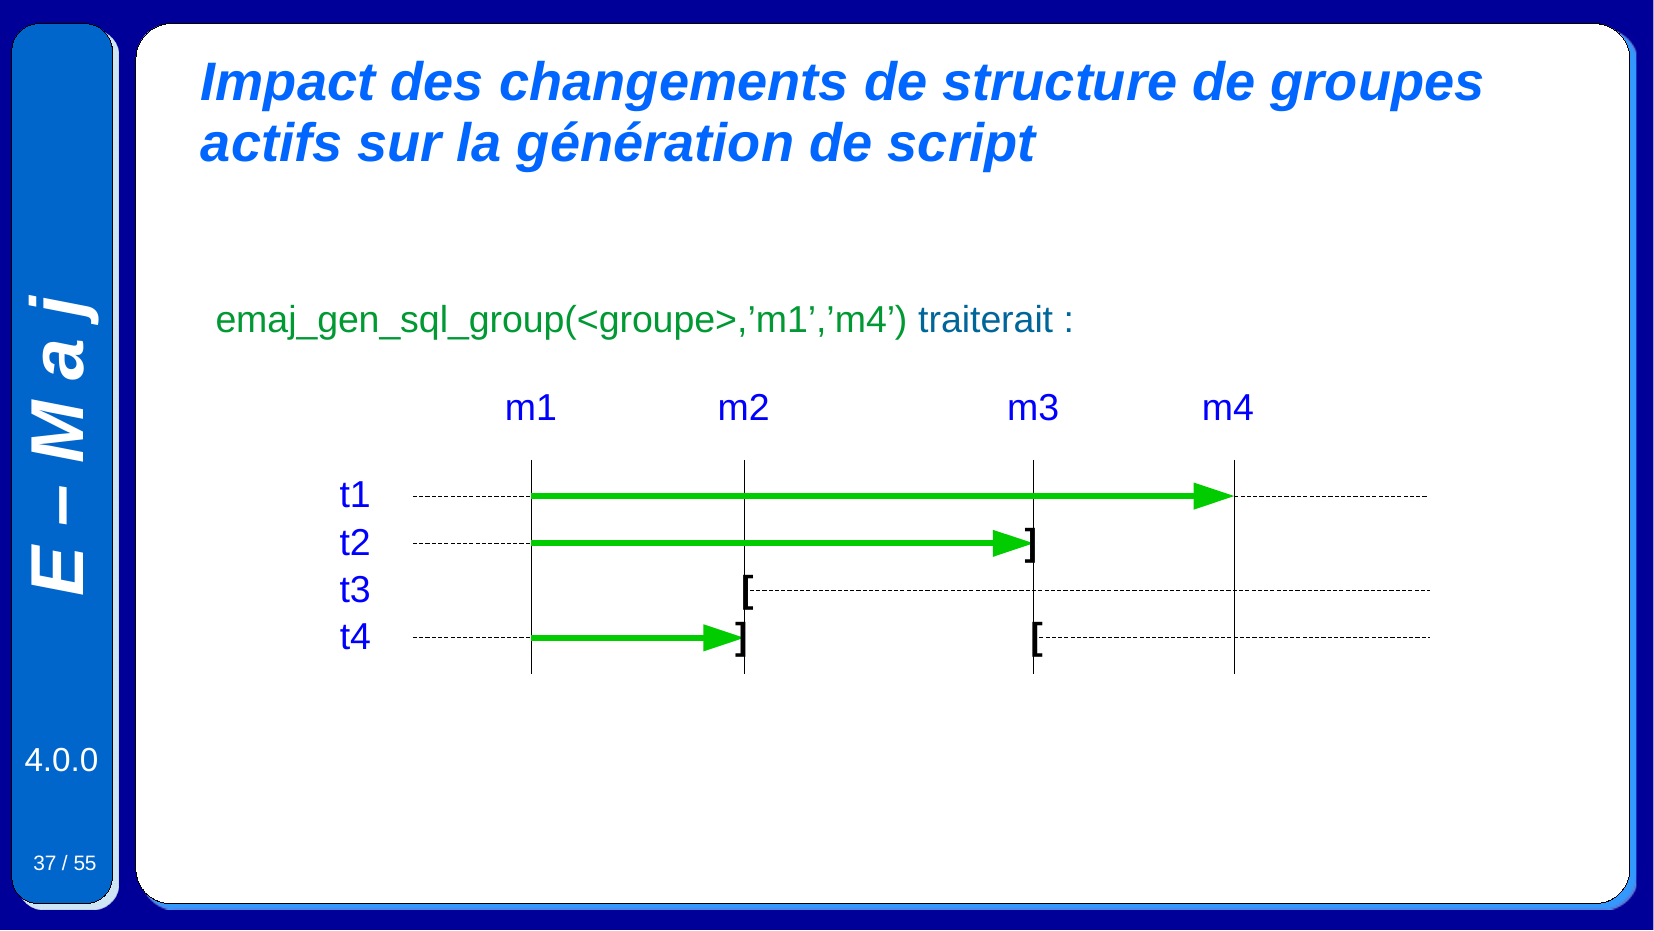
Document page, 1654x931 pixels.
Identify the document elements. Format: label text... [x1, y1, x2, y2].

text_box t4 [324, 608, 386, 666]
text_box t1 [324, 466, 386, 513]
text_box emaj_gen_sql_group(<groupe>,’m1’,’m4’) traiterait : [200, 291, 1090, 349]
text_box m4 [1187, 379, 1269, 436]
text_box t3 [324, 561, 386, 608]
text_box ] [1009, 513, 1053, 571]
text_box t2 [324, 513, 386, 561]
text_box m2 [702, 379, 785, 436]
text_box m1 [490, 379, 572, 436]
text_box [ [1015, 608, 1058, 666]
title Impact des changements de structure de groupes actifs sur la génération de script [200, 34, 1575, 191]
text_box [ [726, 561, 769, 618]
text_box m3 [992, 379, 1074, 436]
text_box ] [720, 608, 763, 666]
